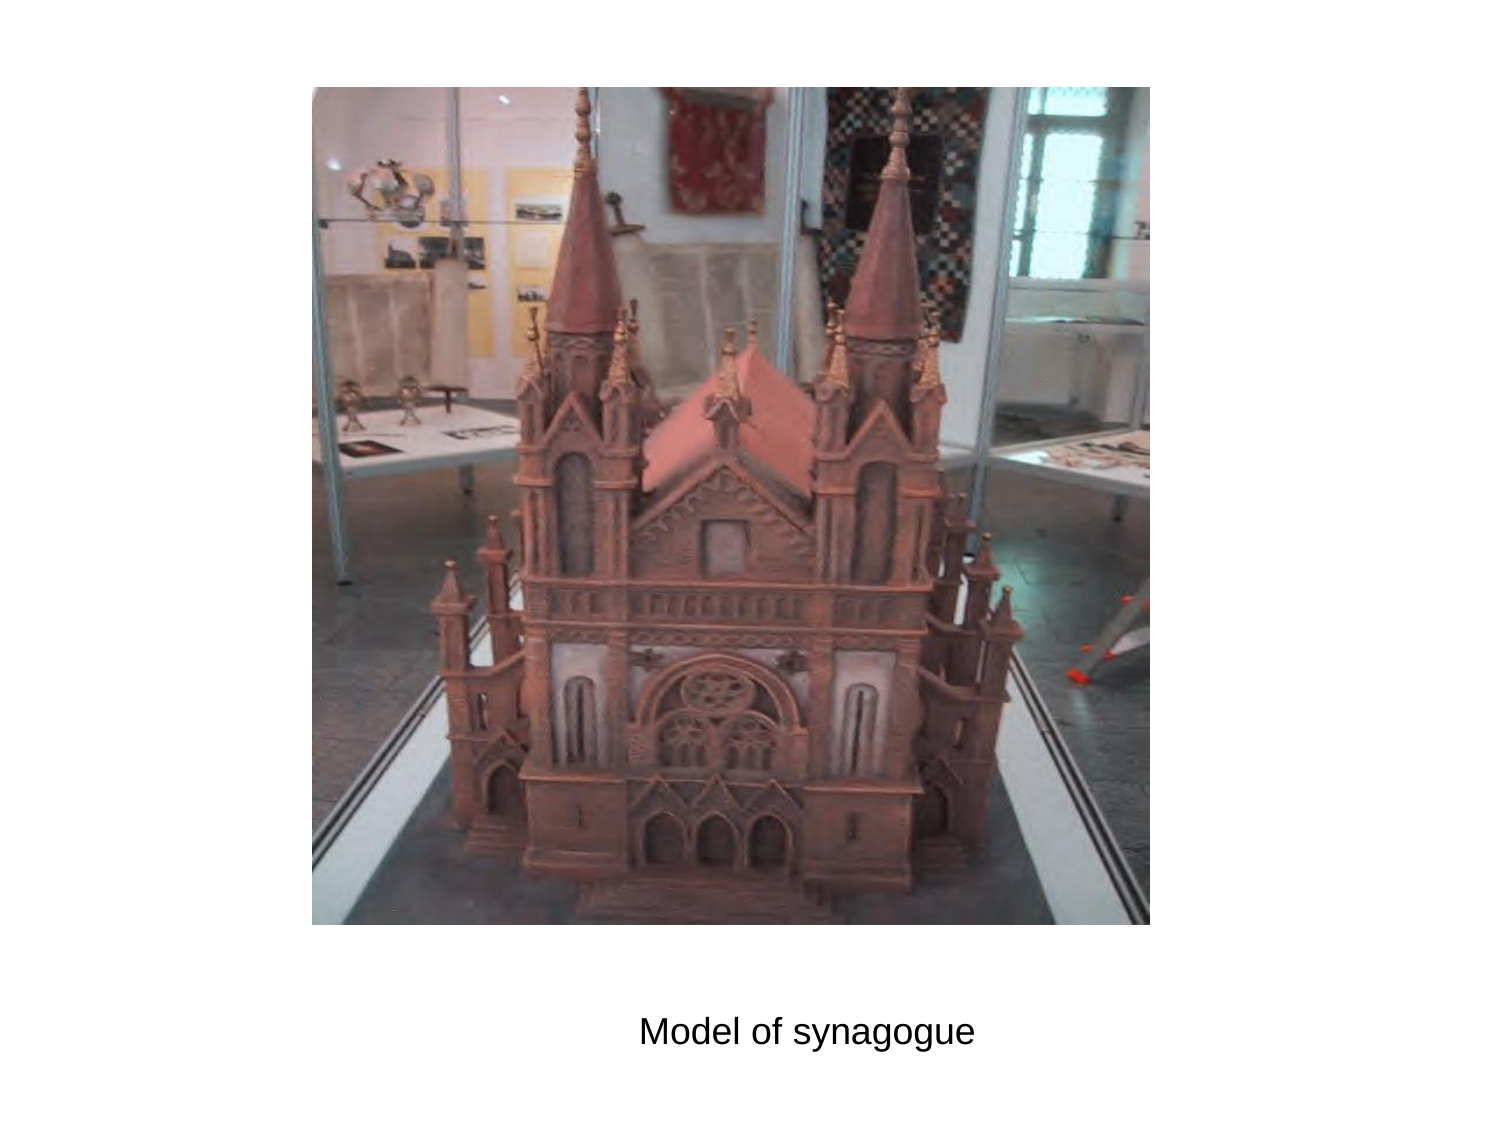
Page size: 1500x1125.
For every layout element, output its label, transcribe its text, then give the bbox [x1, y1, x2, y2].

picture [312, 87, 1150, 925]
text_box Model of synagogue [237, 999, 1388, 1060]
